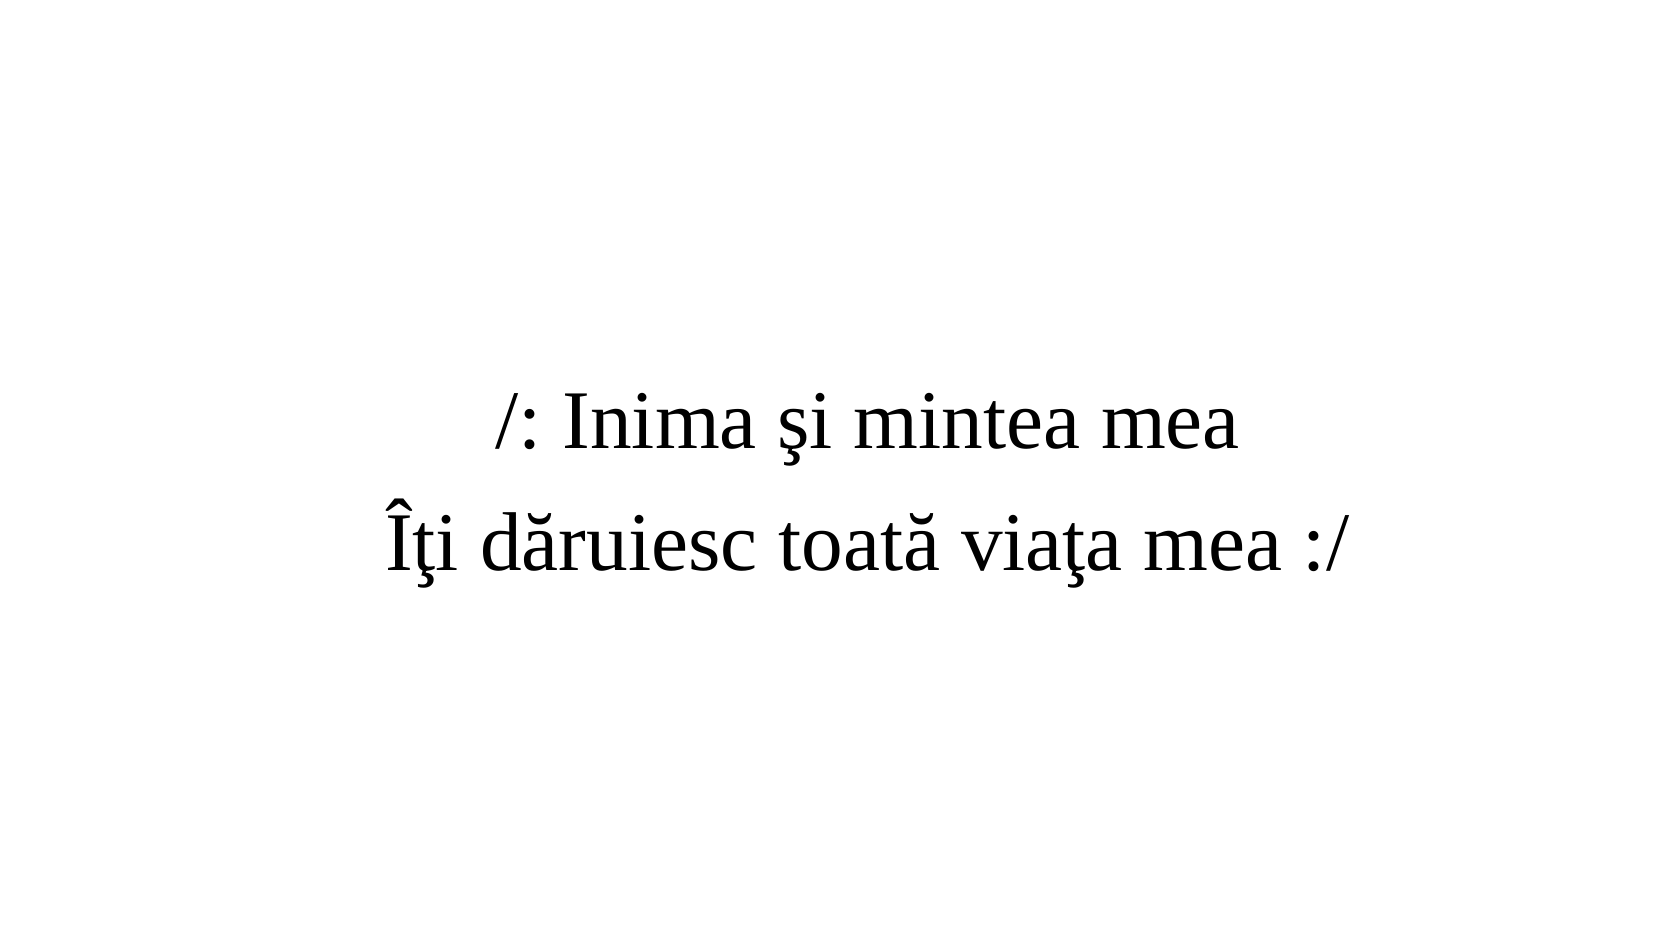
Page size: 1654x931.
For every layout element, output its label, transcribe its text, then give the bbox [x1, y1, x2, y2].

subtitle /: Inima şi mintea mea Îţi dăruiesc toată viaţa mea :/ [153, 363, 1583, 589]
